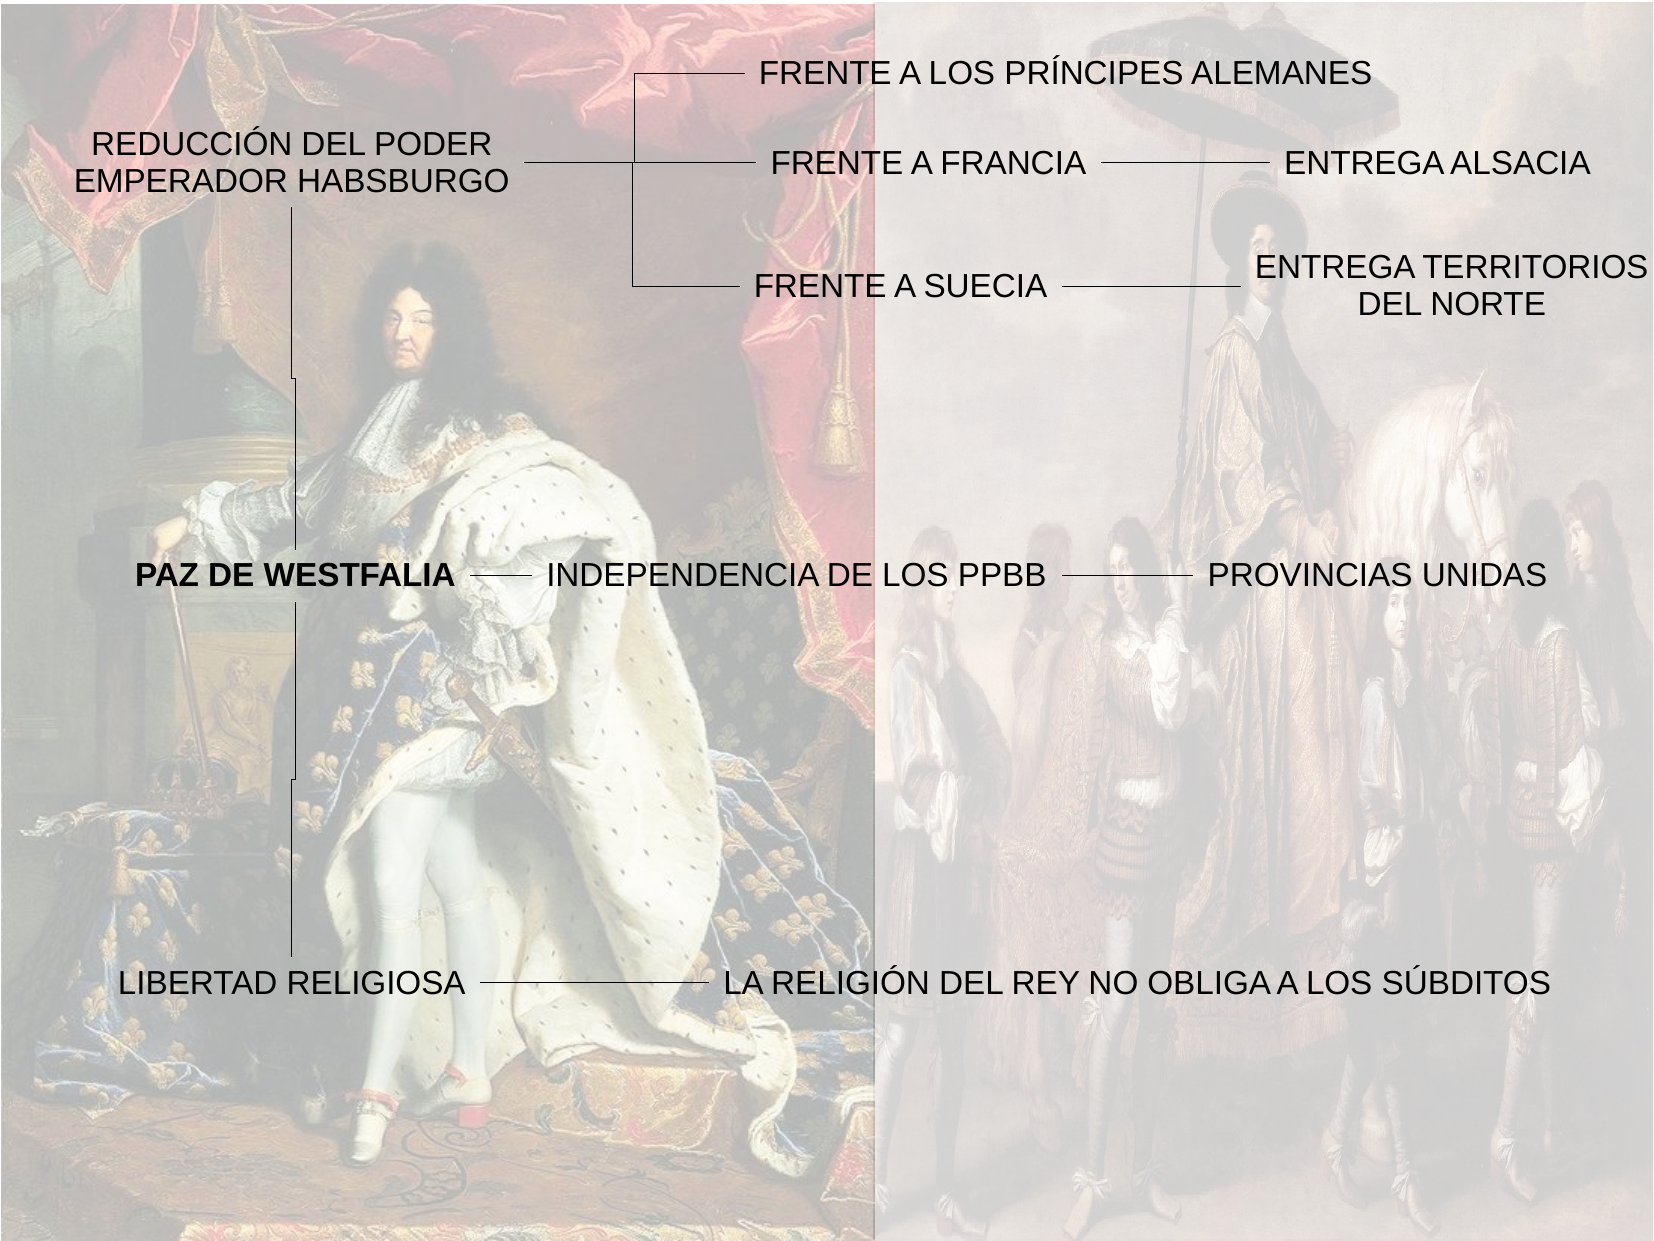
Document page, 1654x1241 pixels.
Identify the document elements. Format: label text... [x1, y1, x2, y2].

text_box FRENTE A FRANCIA [755, 136, 1102, 189]
text_box PAZ DE WESTFALIA [120, 549, 468, 603]
text_box LIBERTAD RELIGIOSA [103, 956, 481, 1009]
text_box ENTREGA TERRITORIOS DEL NORTE [1240, 241, 1654, 331]
text_box PROVINCIAS UNIDAS [1192, 549, 1563, 602]
text_box FRENTE A LOS PRÍNCIPES ALEMANES [744, 47, 1389, 100]
text_box INDEPENDENCIA DE LOS PPBB [531, 549, 1063, 602]
text_box LA RELIGIÓN DEL REY NO OBLIGA A LOS SÚBDITOS [708, 956, 1568, 1009]
text_box ENTREGA ALSACIA [1269, 136, 1607, 189]
text_box FRENTE A SUECIA [739, 259, 1063, 313]
picture [1, 2, 1654, 1241]
text_box REDUCCIÓN DEL PODER EMPERADOR HABSBURGO [59, 118, 525, 208]
